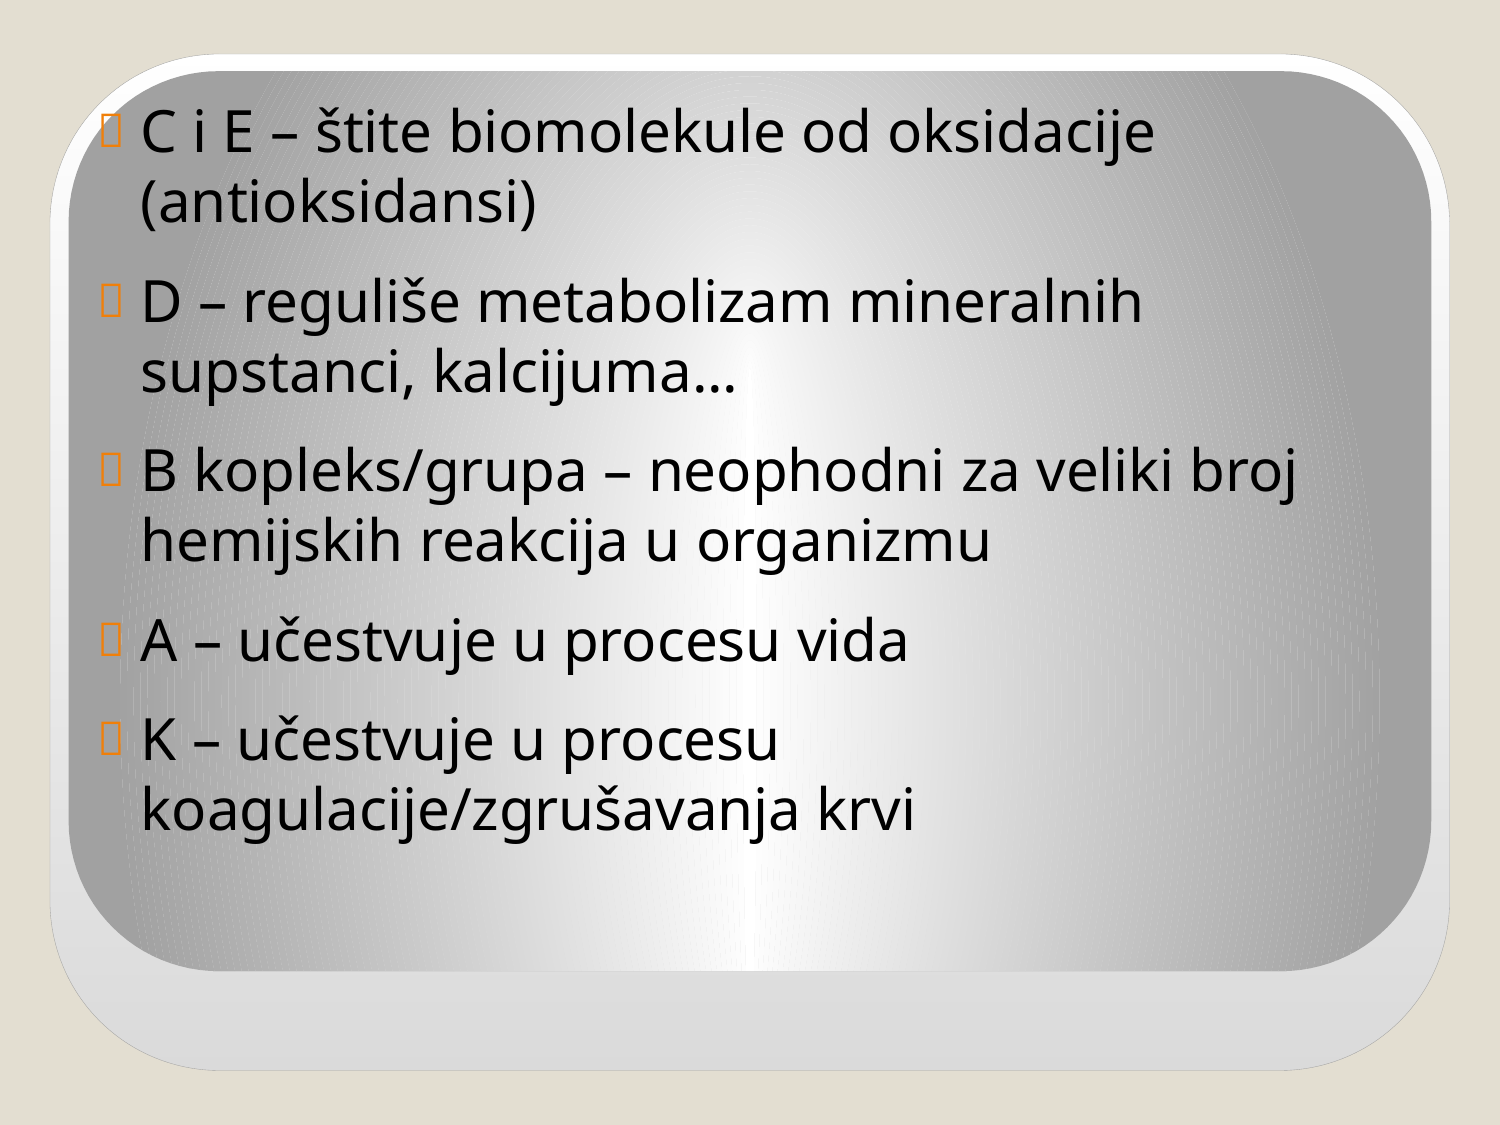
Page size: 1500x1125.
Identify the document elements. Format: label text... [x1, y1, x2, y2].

title [334, 817, 349, 826]
title [285, 817, 301, 826]
title [693, 817, 708, 826]
title [215, 817, 230, 826]
title [180, 817, 198, 826]
list C i E – štite biomolekule od oksidacije (antioksidansi) D – reguliše metabolizam mineralnih supstanci, kalcijuma... B kopleks/grupa – neophodni za veliki broj hemijskih reakcija u organizmu A – učestvuje u procesu vida K – učestvuje u procesu koagulacije/zgrušavanja krvi [82, 86, 1425, 750]
title [568, 817, 584, 826]
title [667, 817, 672, 825]
title [82, 817, 1425, 1038]
title [883, 817, 888, 825]
title [508, 817, 525, 826]
title [248, 817, 265, 826]
title [630, 817, 645, 826]
title [776, 817, 791, 826]
